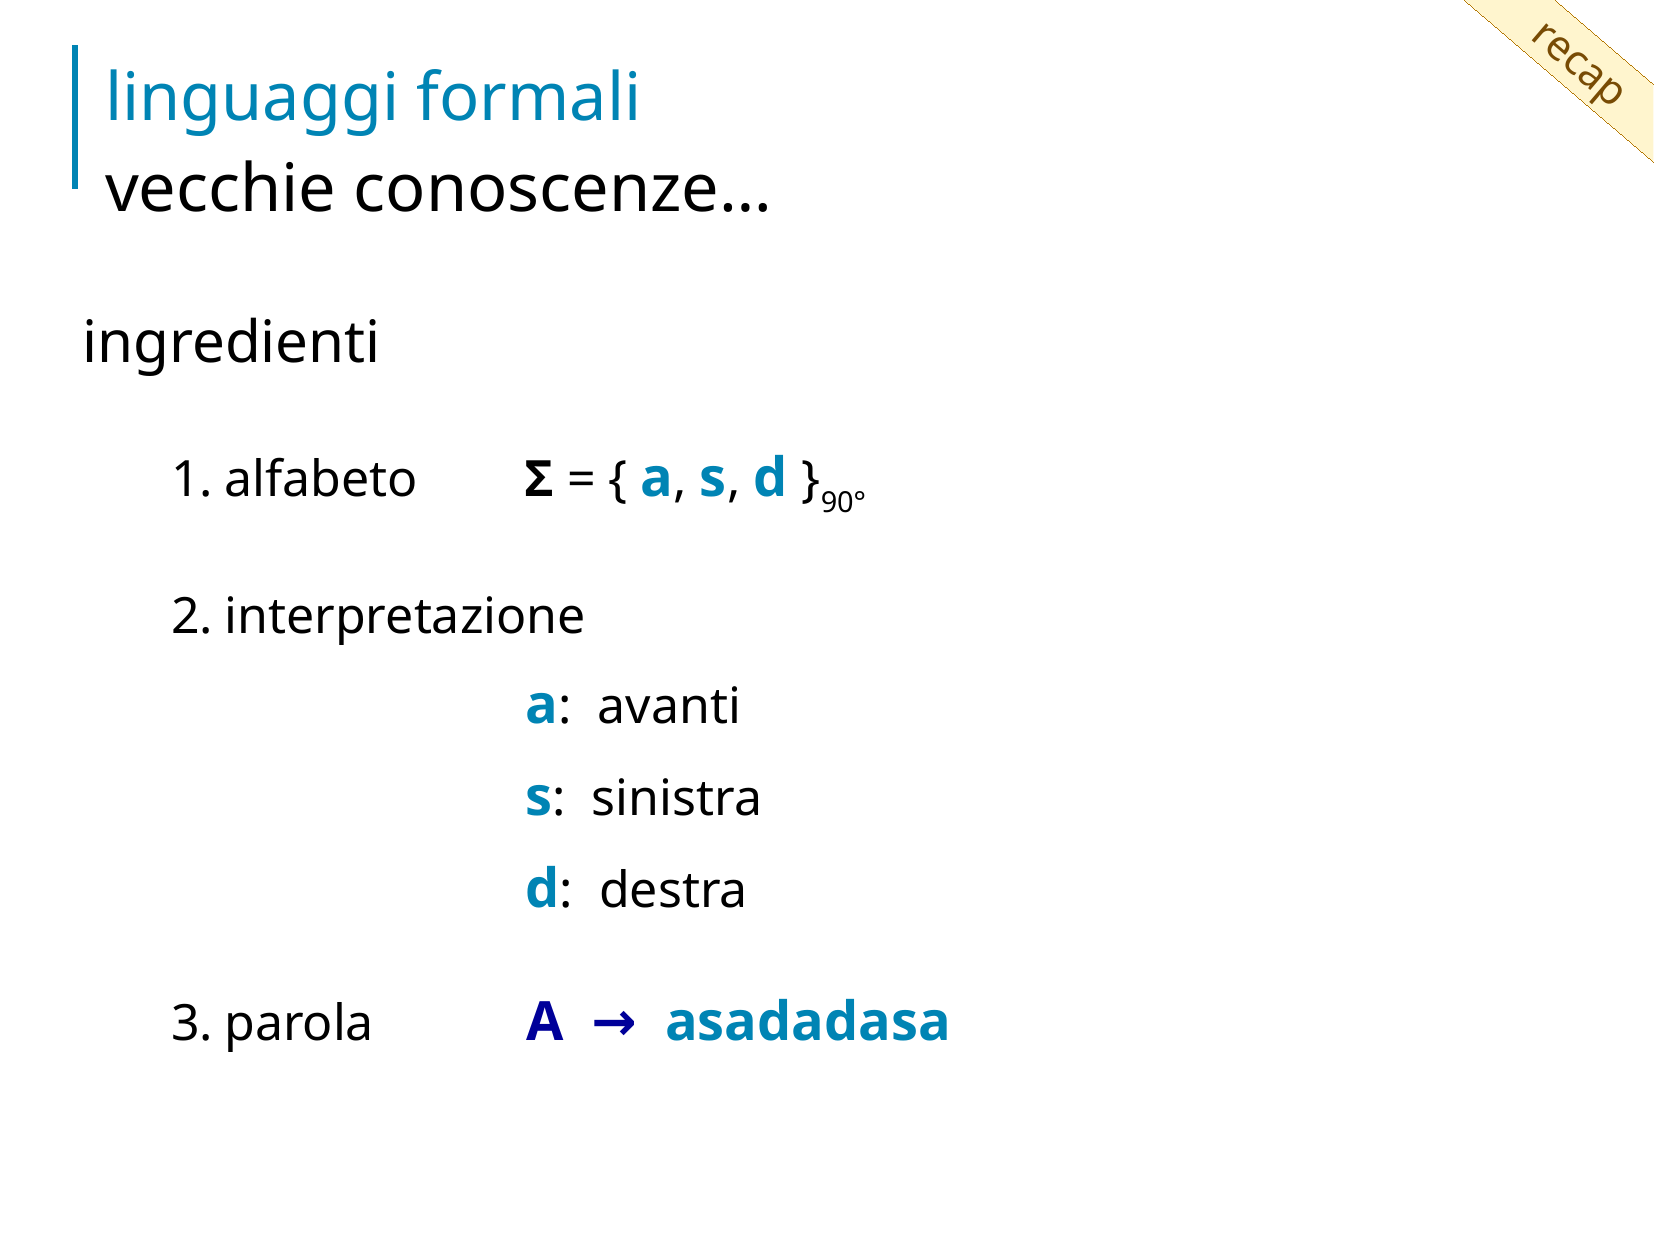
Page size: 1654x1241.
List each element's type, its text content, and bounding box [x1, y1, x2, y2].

list ingredienti alfabeto Σ = { a, s, d }90° interpretazione a: avanti s: sinistra d: destra parola A → asadadasa [82, 300, 1571, 1126]
text_box recap [1464, 0, 1654, 163]
title linguaggi formali vecchie conoscenze… [105, 49, 1571, 200]
